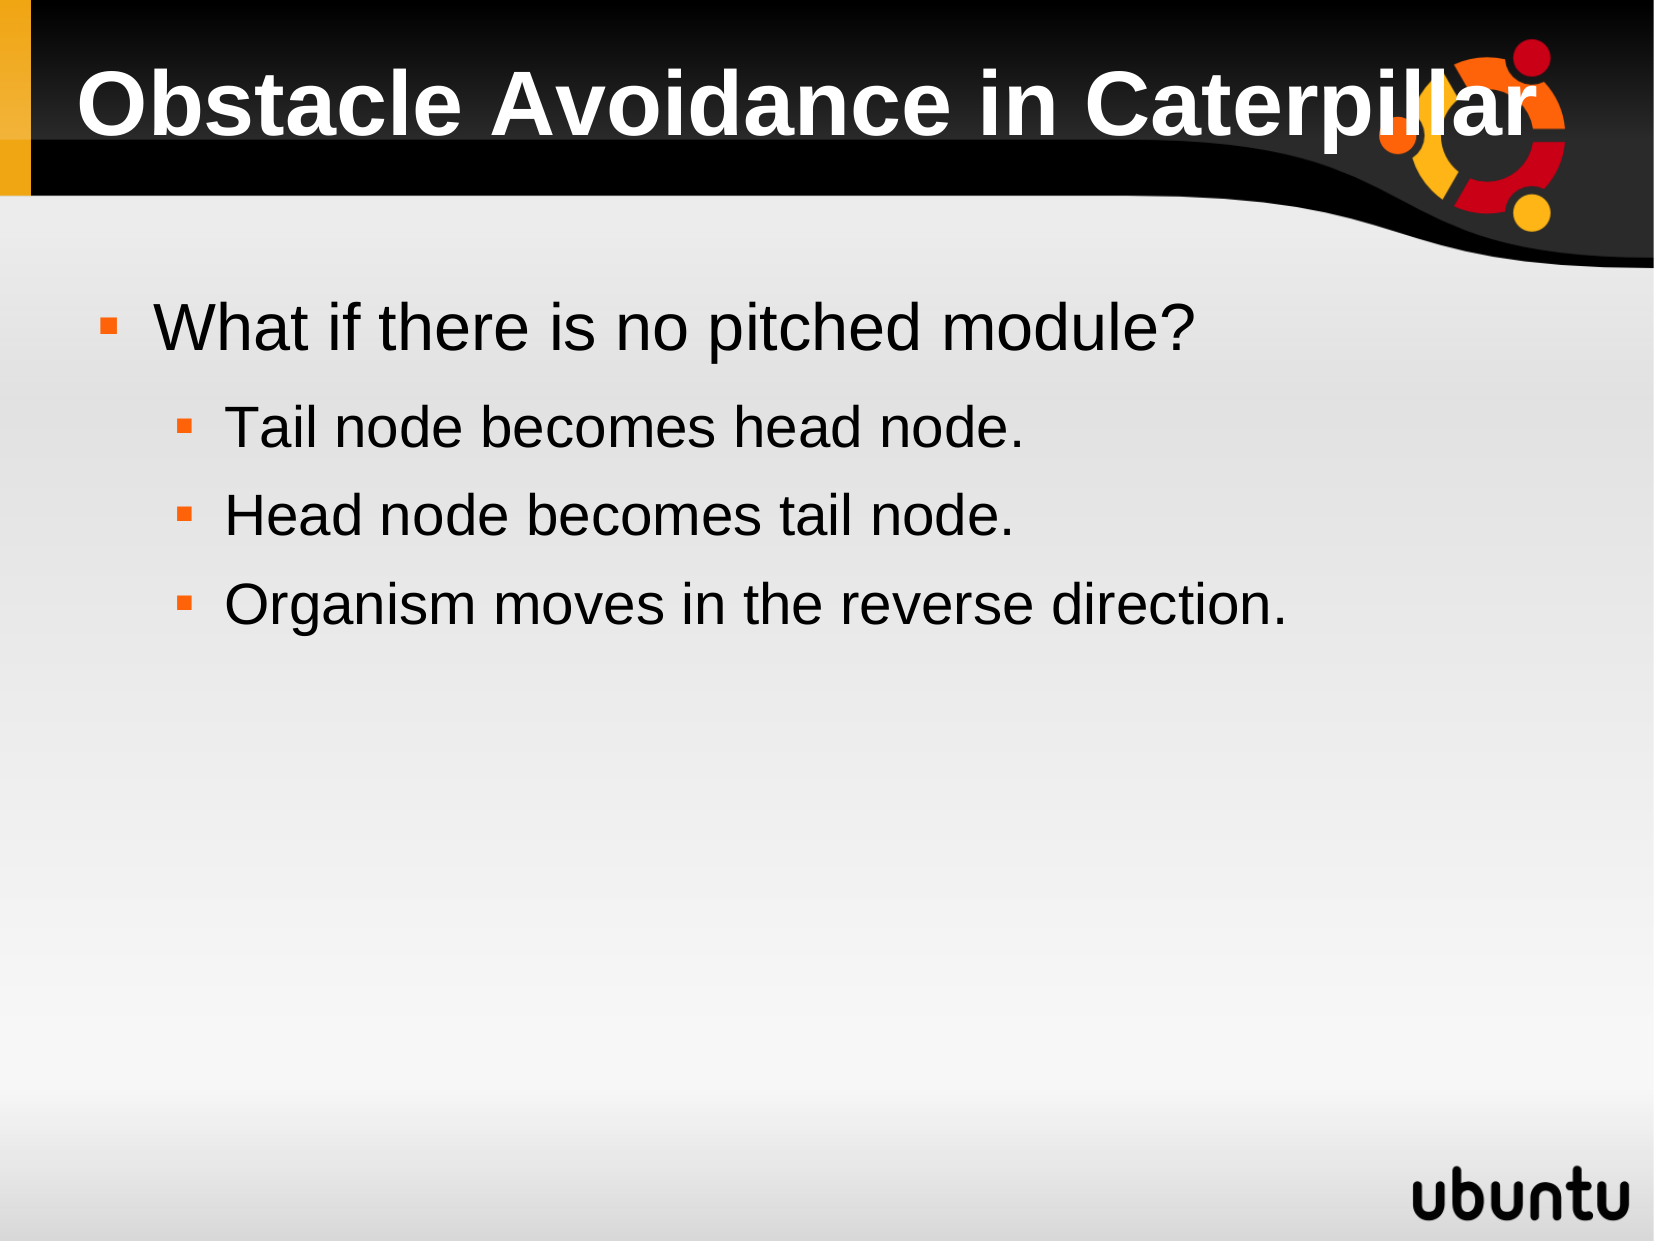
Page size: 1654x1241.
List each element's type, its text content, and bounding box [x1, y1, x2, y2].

title Obstacle Avoidance in Caterpillar [76, 0, 1565, 208]
list What if there is no pitched module? Tail node becomes head node. Head node becomes tail node. Organism moves in the reverse direction. [82, 290, 1571, 1094]
picture [0, 0, 1654, 1241]
